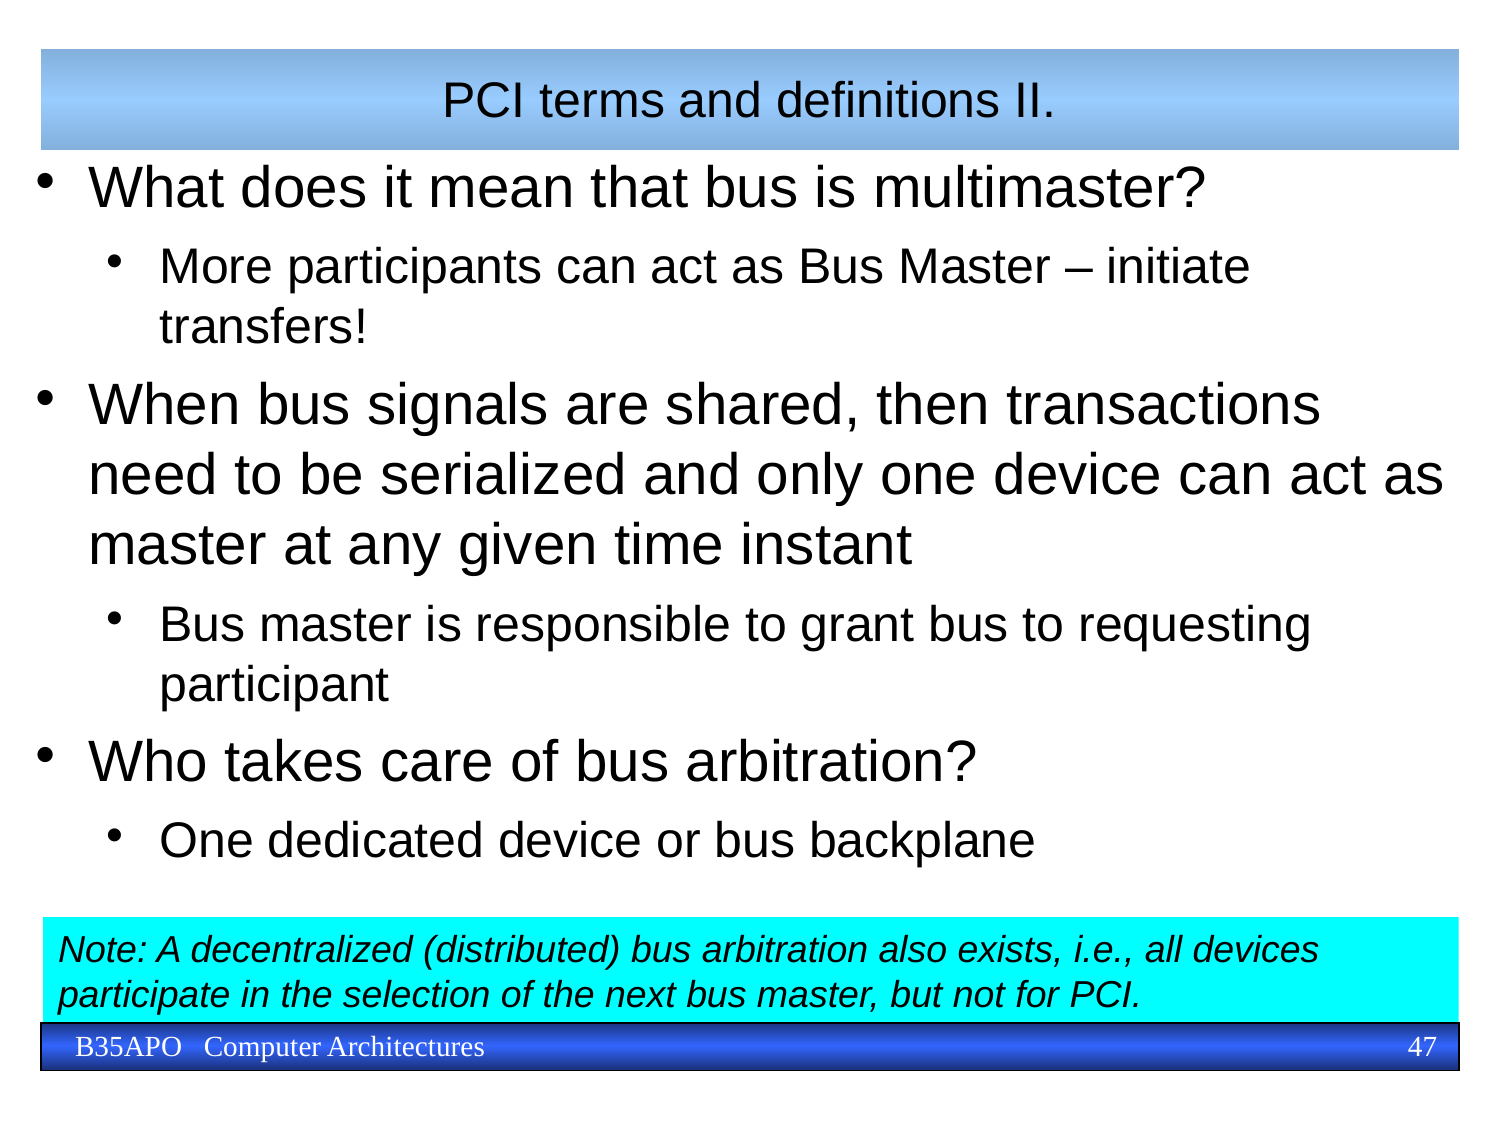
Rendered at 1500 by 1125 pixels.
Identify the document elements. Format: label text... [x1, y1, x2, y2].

text_box Note: A decentralized (distributed) bus arbitration also exists, i.e., all devices participate in the selection of the next bus master, but not for PCI. [43, 917, 1459, 1022]
title PCI terms and definitions II. [41, 49, 1459, 149]
text_box What does it mean that bus is multimaster? More participants can act as Bus Master – initiate transfers! When bus signals are shared, then transactions need to be serialized and only one device can act as master at any given time instant Bus master is responsible to grant bus to requesting participant Who takes care of bus arbitration? One dedicated device or bus backplane [17, 149, 1459, 882]
